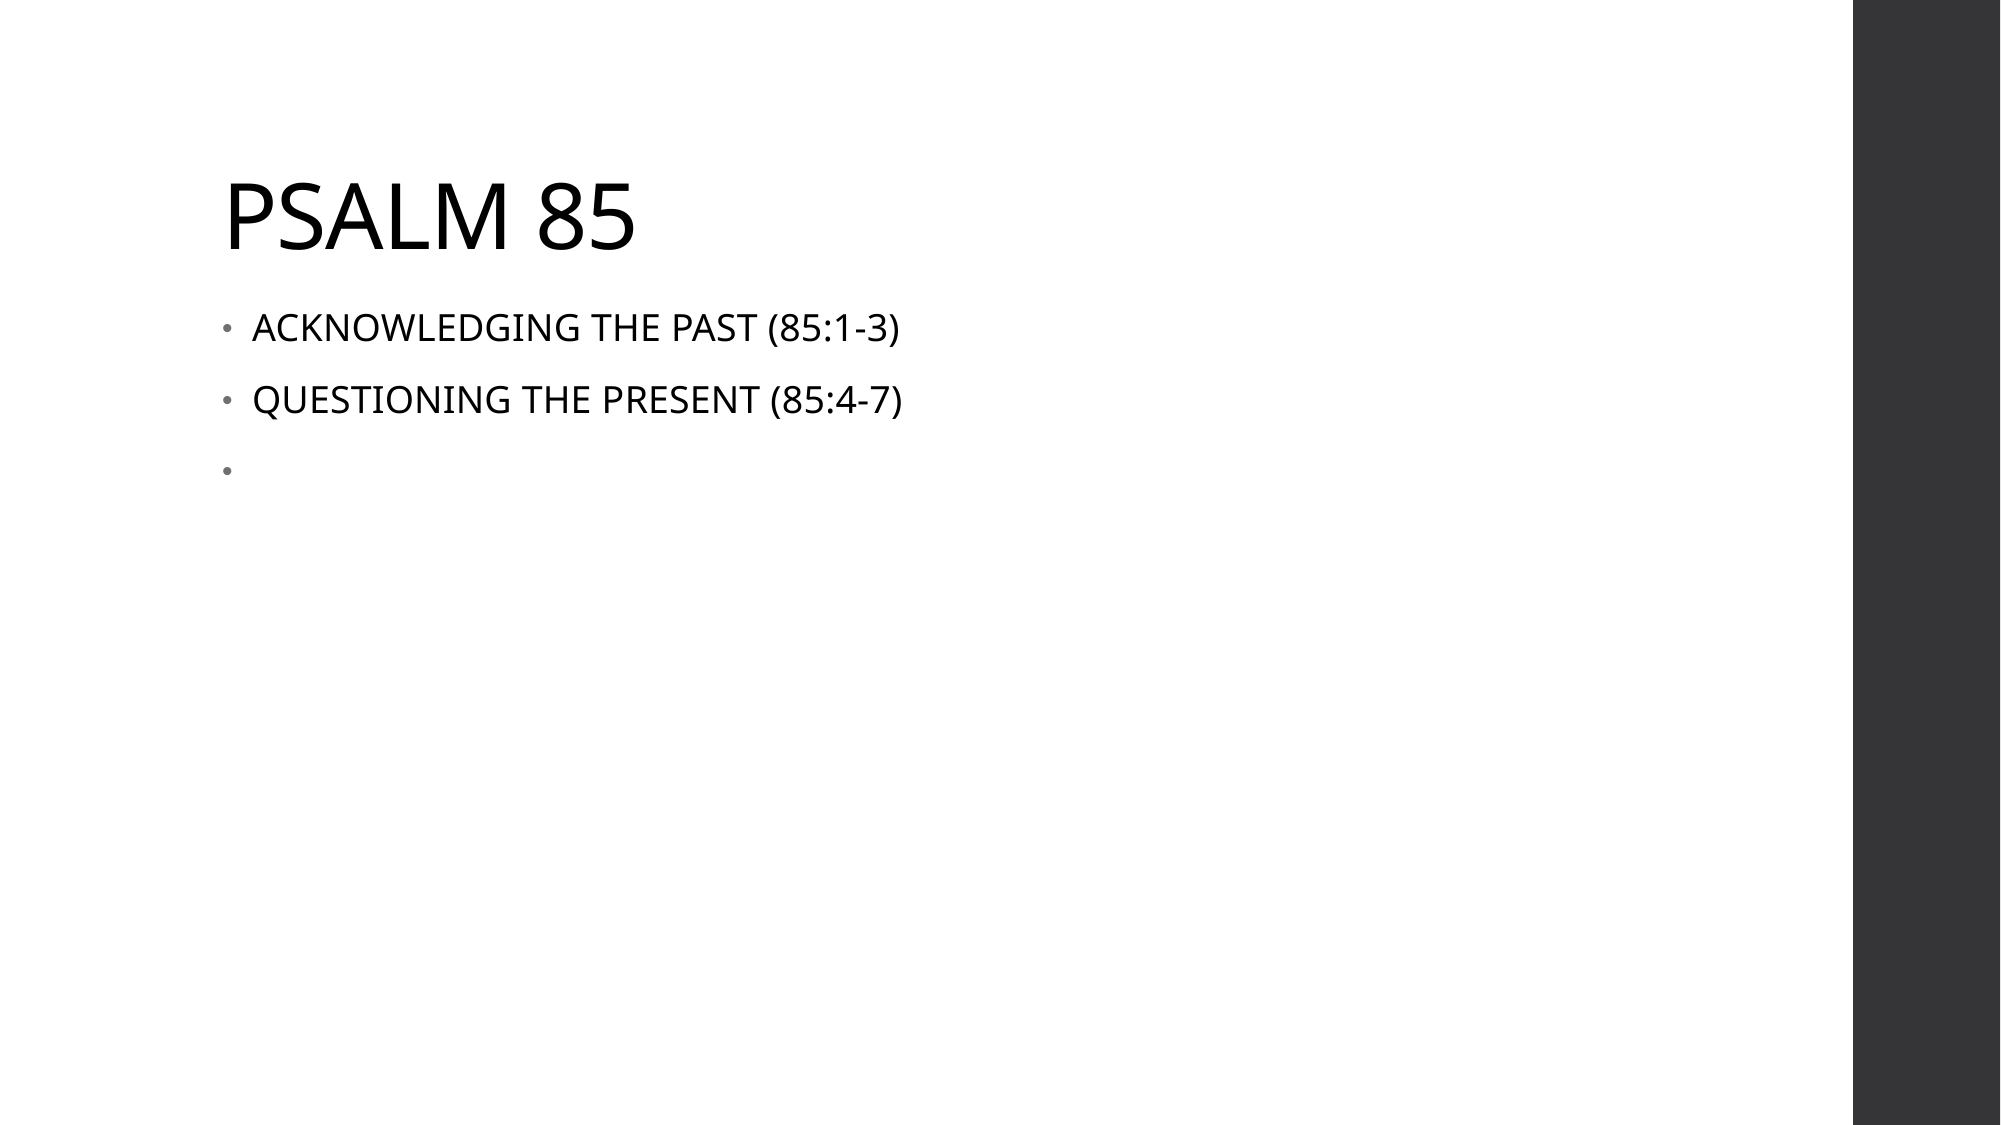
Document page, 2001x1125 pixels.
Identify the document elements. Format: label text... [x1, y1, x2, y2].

title PSALM 85 [206, 60, 1797, 278]
list ACKNOWLEDGING THE PAST (85:1-3) QUESTIONING THE PRESENT (85:4-7) [206, 299, 1617, 1014]
